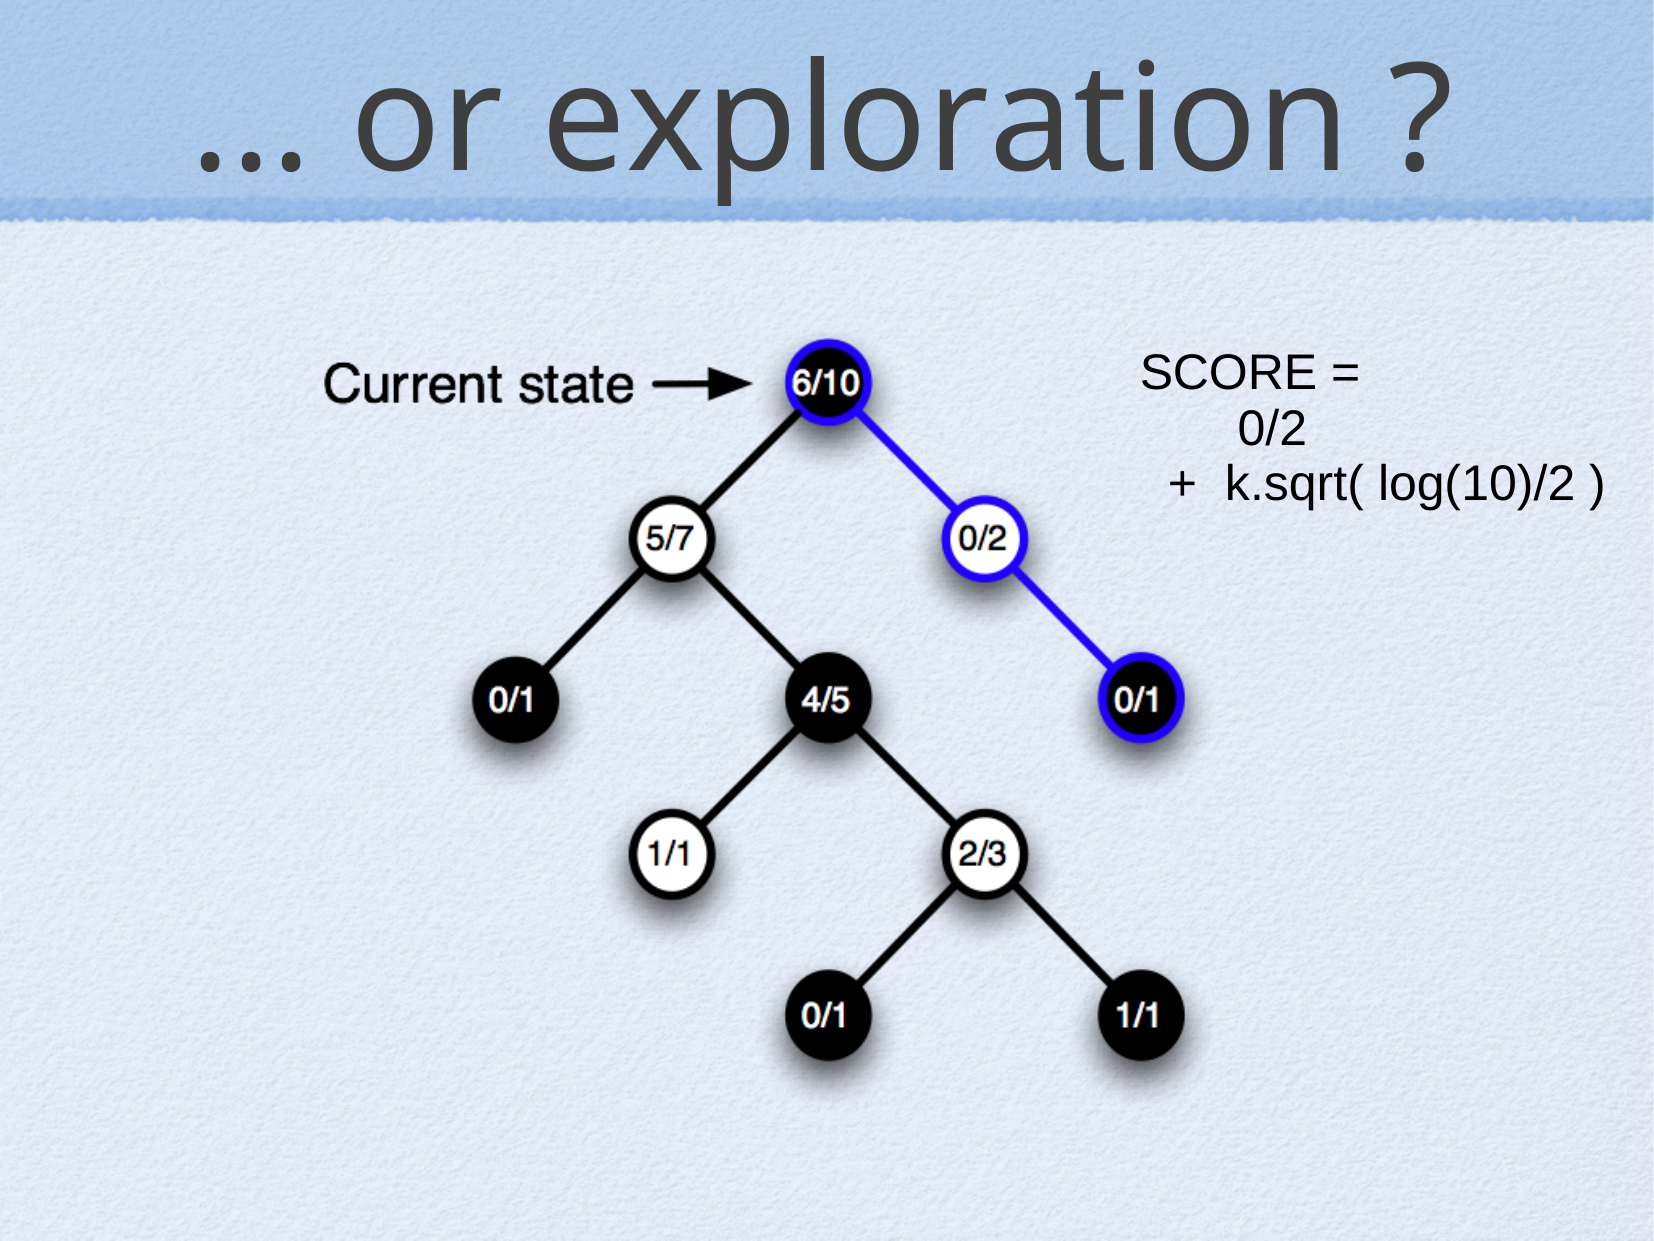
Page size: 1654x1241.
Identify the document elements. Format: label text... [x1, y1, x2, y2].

title ... or exploration ? [0, 0, 1651, 226]
text_box SCORE = 0/2 + k.sqrt( log(10)/2 ) [1125, 336, 1622, 519]
picture [0, 0, 1654, 1241]
